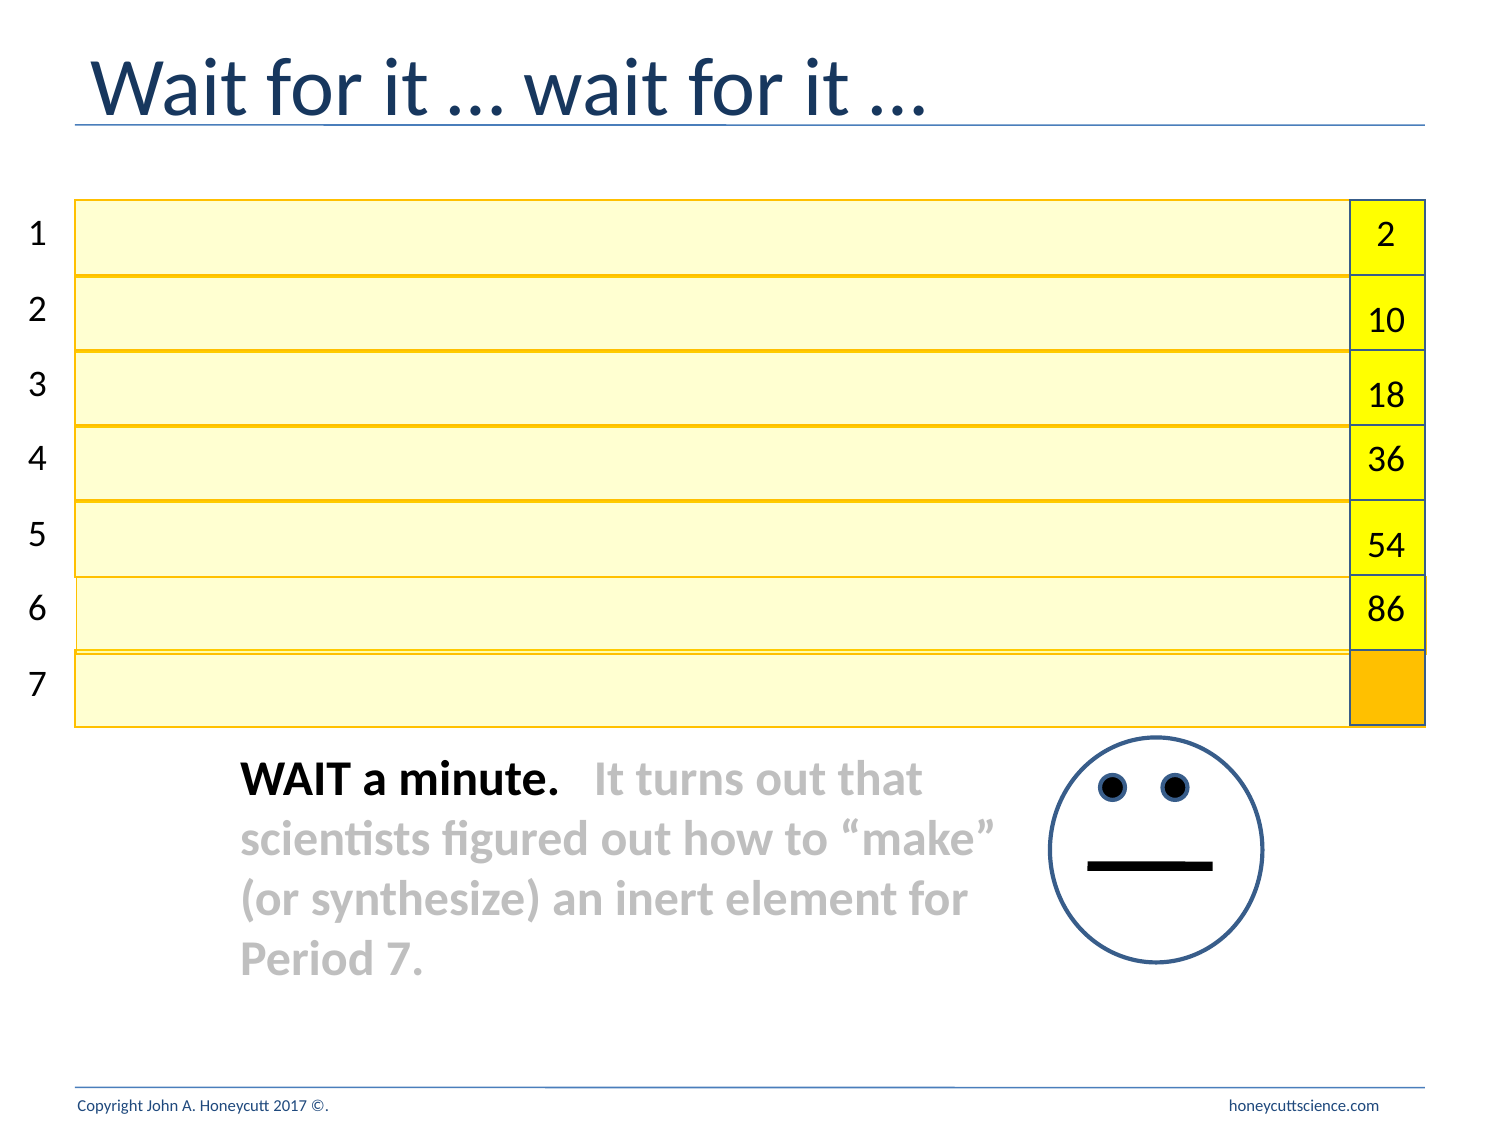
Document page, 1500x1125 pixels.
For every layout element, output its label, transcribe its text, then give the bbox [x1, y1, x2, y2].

text_box 18 [1351, 362, 1421, 423]
text_box 5 [12, 501, 63, 563]
text_box 86 [1351, 576, 1421, 638]
text_box WAIT a minute. It turns out that scientists figured out how to “make” (or synthesize) an inert element for Period 7. [224, 737, 1038, 995]
text_box 2 [12, 276, 63, 338]
text_box 36 [1351, 426, 1421, 488]
text_box 7 [12, 651, 63, 713]
text_box [1162, 774, 1188, 800]
text_box [74, 199, 1427, 727]
text_box 2 [1361, 201, 1411, 263]
text_box [1100, 774, 1126, 800]
text_box 3 [12, 351, 63, 413]
text_box 10 [1351, 287, 1421, 348]
text_box 6 [12, 575, 63, 636]
text_box 4 [12, 425, 63, 486]
title Wait for it … wait for it … [75, 45, 1425, 121]
text_box 54 [1351, 512, 1421, 573]
text_box 1 [12, 200, 63, 261]
